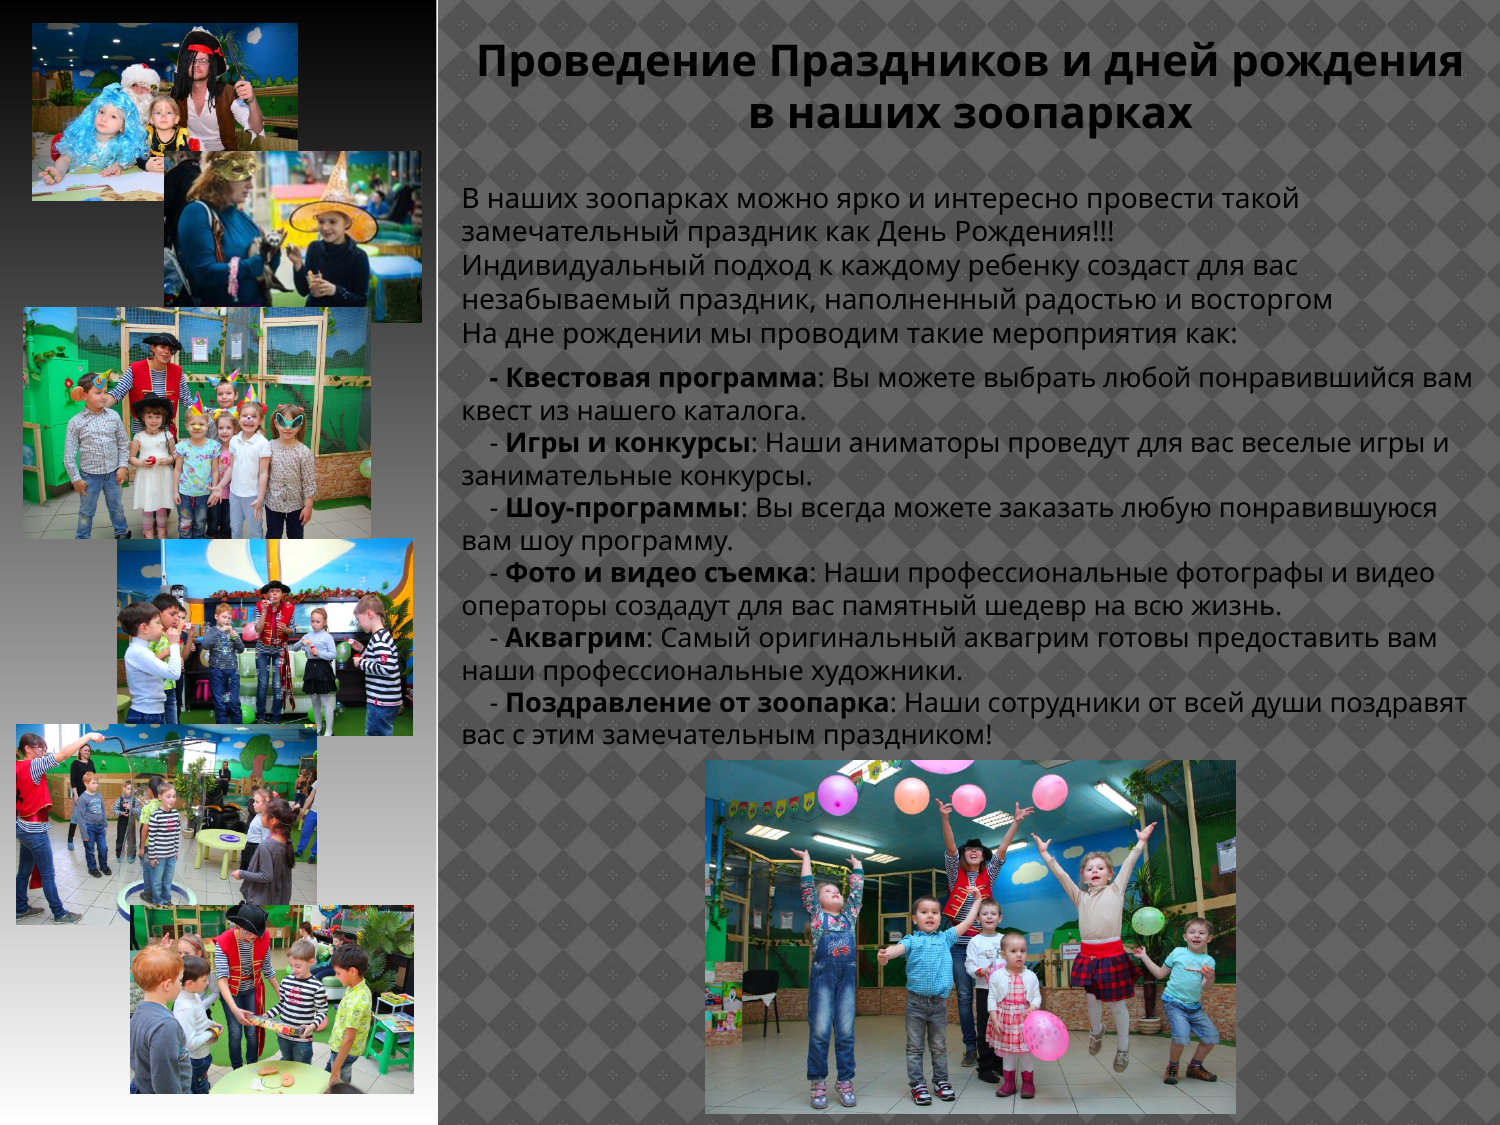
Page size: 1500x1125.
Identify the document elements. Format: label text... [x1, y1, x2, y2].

text_box В наших зоопарках можно ярко и интересно провести такой замечательный праздник как День Рождения!!! Индивидуальный подход к каждому ребенку создаст для вас незабываемый праздник, наполненный радостью и восторгом На дне рождении мы проводим такие мероприятия как: [446, 172, 1500, 357]
text_box - Квестовая программа: Вы можете выбрать любой понравившийся вам квест из нашего каталога. - Игры и конкурсы: Наши аниматоры проведут для вас веселые игры и занимательные конкурсы. - Шоу-программы: Вы всегда можете заказать любую понравившуюся вам шоу программу. - Фото и видео съемка: Наши профессиональные фотографы и видео операторы создадут для вас памятный шедевр на всю жизнь. - Аквагрим: Самый оригинальный аквагрим готовы предоставить вам наши профессиональные художники. - Поздравление от зоопарка: Наши сотрудники от всей души поздравят вас с этим замечательным праздником! [446, 357, 1500, 758]
text_box Проведение Праздников и дней рождения в наших зоопарках [454, 48, 1487, 138]
picture [438, 0, 1500, 1125]
picture [16, 23, 422, 1094]
